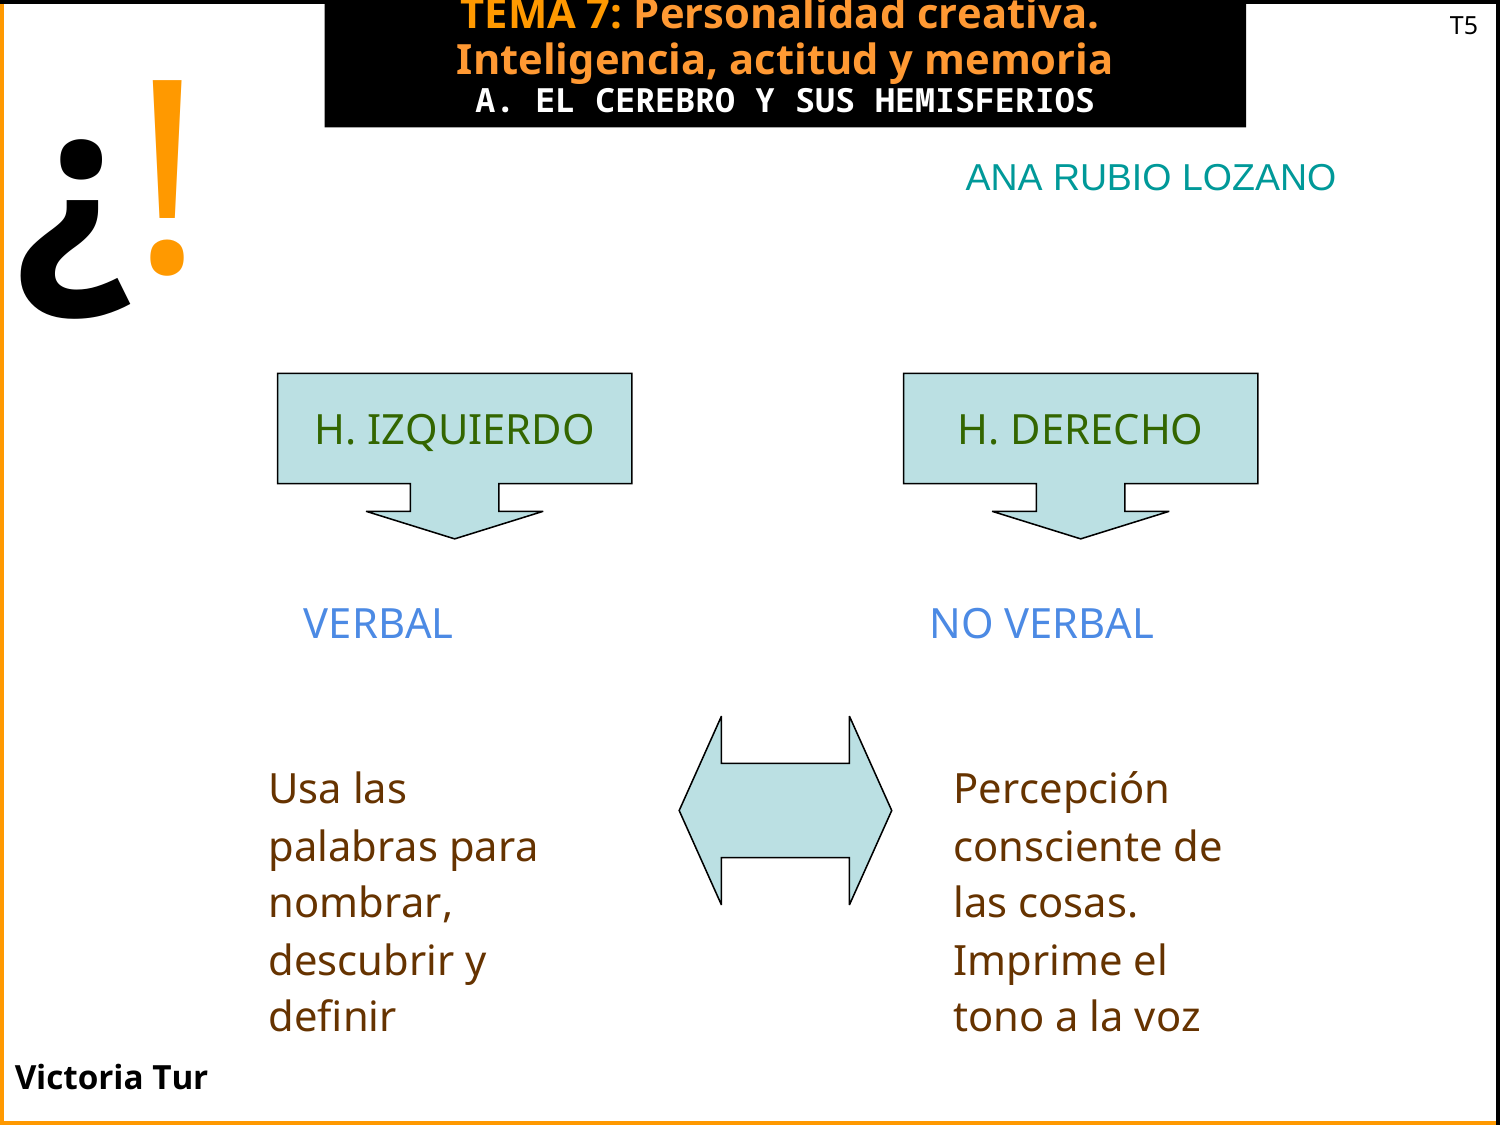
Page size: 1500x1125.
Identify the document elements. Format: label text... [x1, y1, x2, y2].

text_box H. IZQUIERDO [277, 373, 632, 539]
text_box Usa las palabras para nombrar, descubrir y definir [253, 751, 597, 1052]
text_box T5 [1435, 0, 1500, 50]
text_box [679, 716, 892, 905]
text_box Percepción consciente de las cosas. Imprime el tono a la voz [938, 751, 1282, 1052]
title ANA RUBIO LOZANO [950, 148, 1437, 221]
text_box NO VERBAL [903, 586, 1247, 659]
text_box VERBAL [289, 586, 632, 659]
text_box H. DERECHO [903, 373, 1258, 539]
